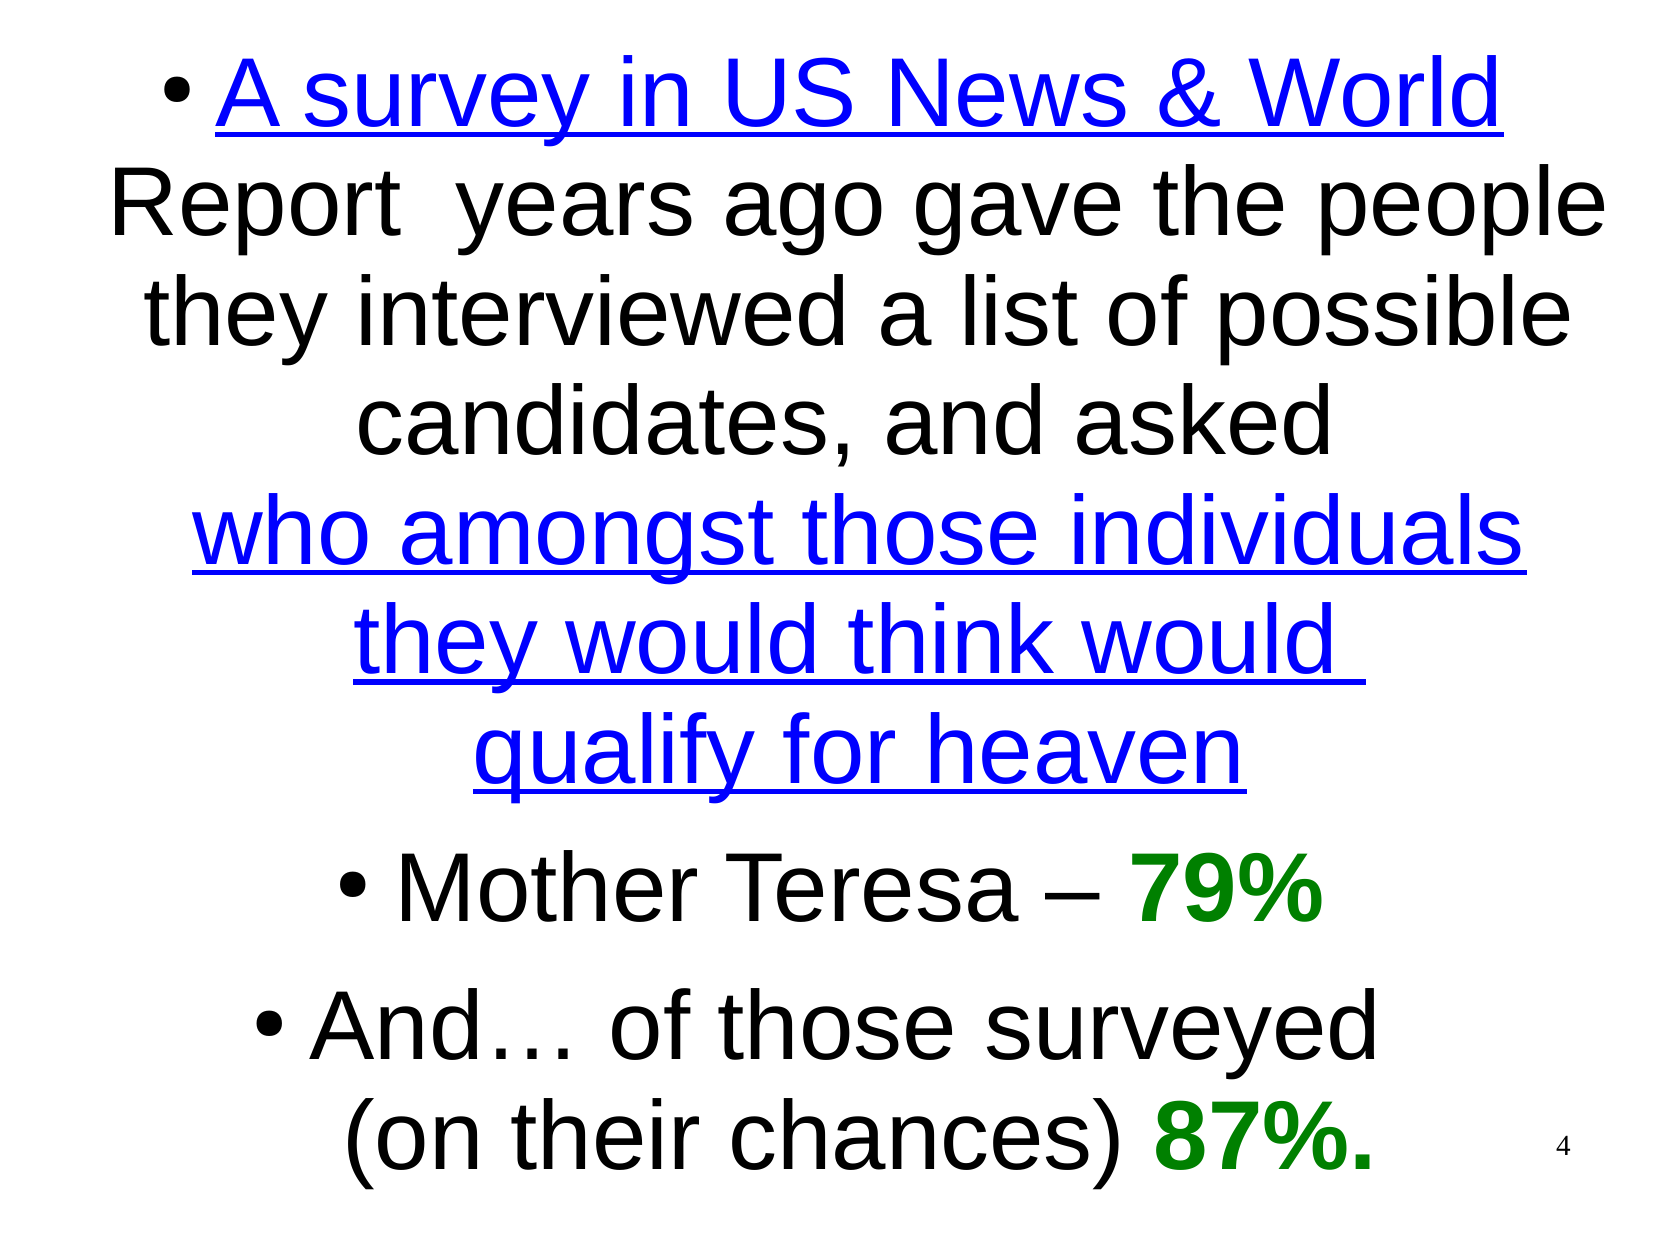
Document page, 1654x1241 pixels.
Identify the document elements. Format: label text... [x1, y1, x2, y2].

list A survey in US News & World Report years ago gave the people they interviewed a list of possible candidates, and asked who amongst those individuals they would think would qualify for heaven Mother Teresa – 79% And… of those surveyed (on their chances) 87%. [37, 37, 1613, 1201]
